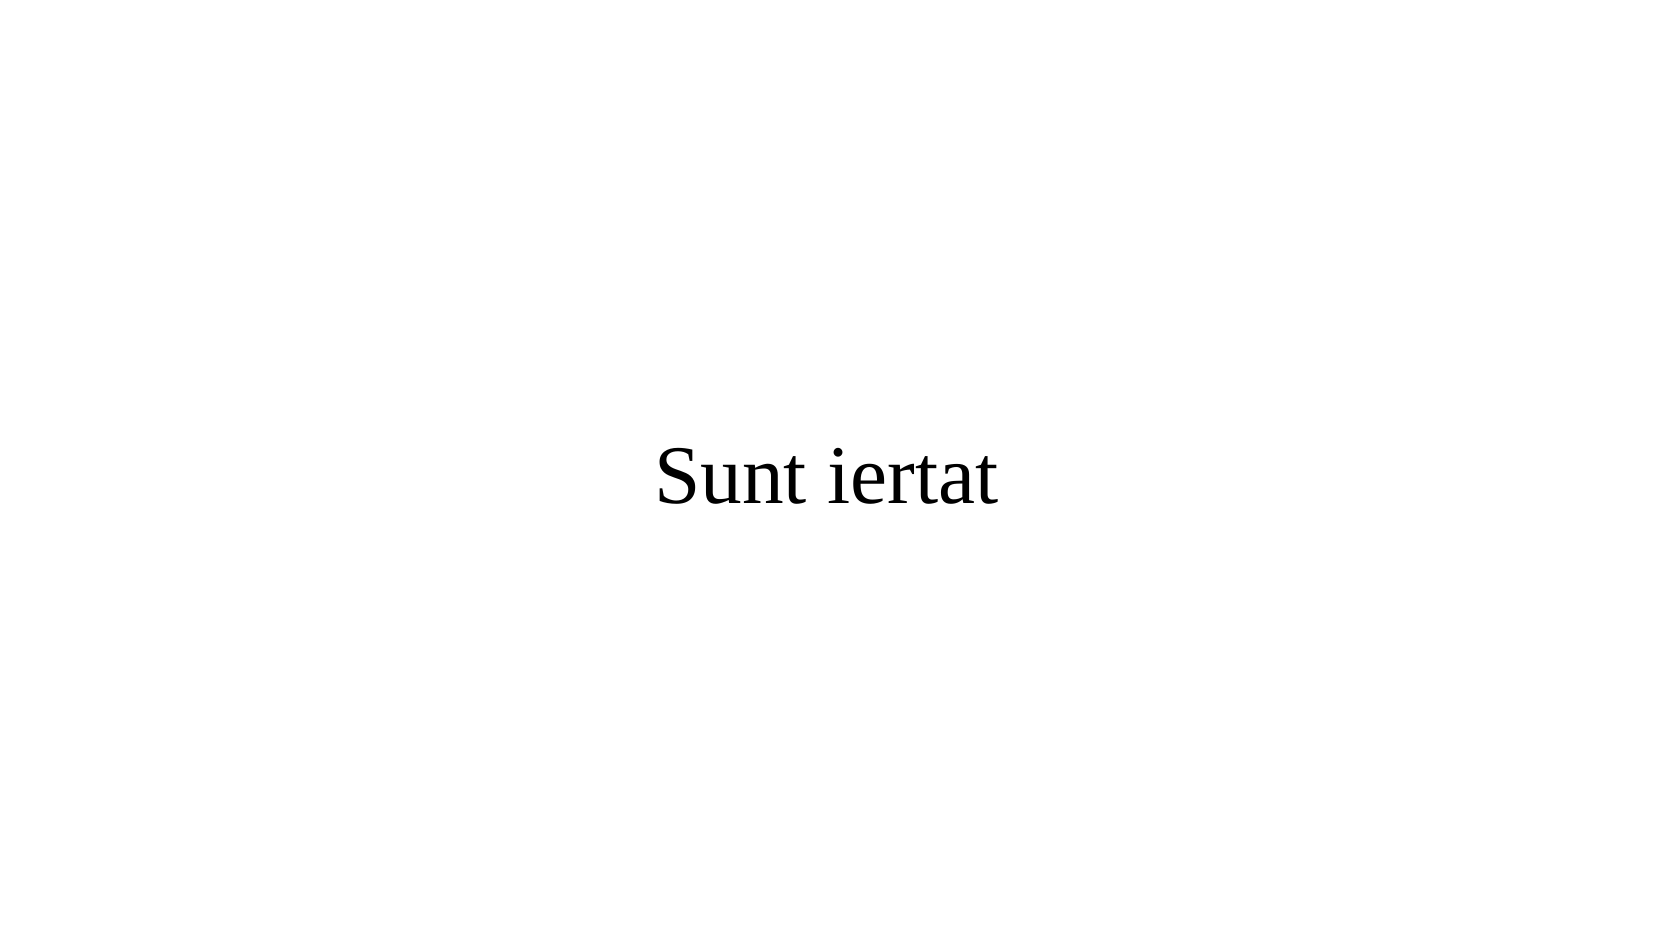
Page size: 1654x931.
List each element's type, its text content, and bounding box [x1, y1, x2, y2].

title Sunt iertat [165, 420, 1489, 521]
